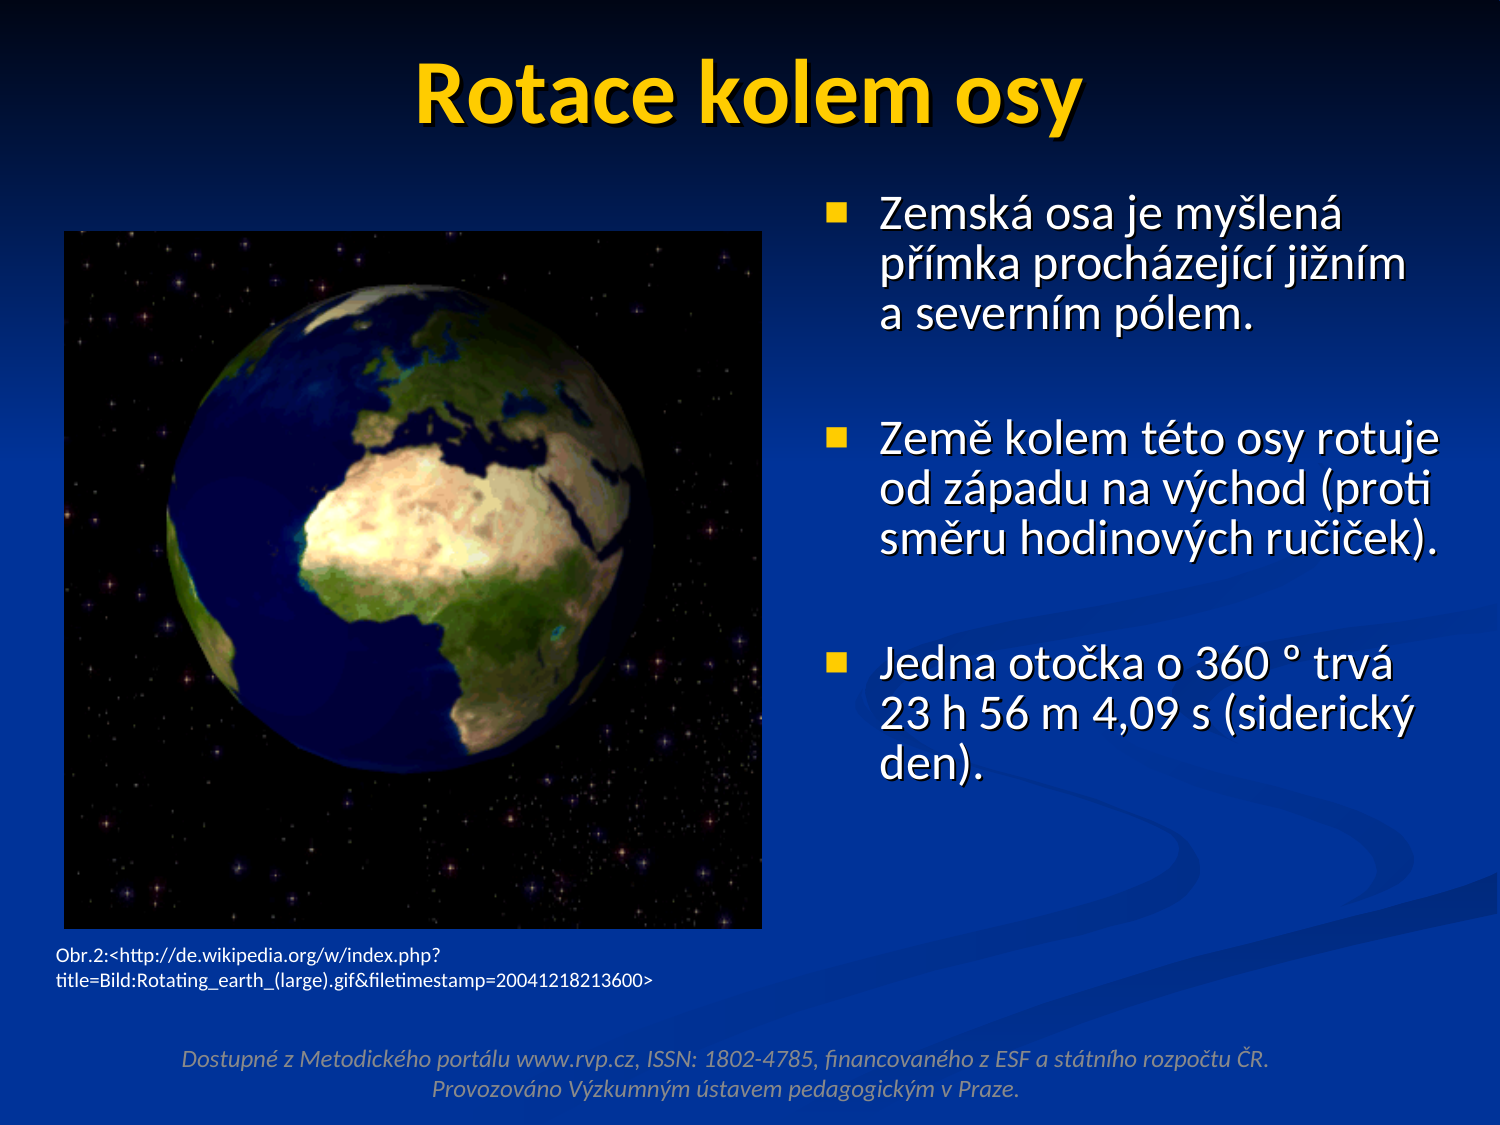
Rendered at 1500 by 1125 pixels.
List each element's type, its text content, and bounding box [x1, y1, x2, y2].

list Zemská osa je myšlená přímka procházející jižním a severním pólem. Země kolem této osy rotuje od západu na východ (proti směru hodinových ručiček). Jedna otočka o 360 º trvá 23 h 56 m 4,09 s (siderický den). [808, 184, 1483, 988]
text_box Obr.2:<http://de.wikipedia.org/w/index.php?title=Bild:Rotating_earth_(large).gif&filetimestamp=20041218213600> [41, 934, 786, 1000]
title Rotace kolem osy [75, 7, 1426, 195]
text_box Dostupné z Metodického portálu www.rvp.cz, ISSN: 1802-4785, financovaného z ESF a státního rozpočtu ČR. Provozováno Výzkumným ústavem pedagogickým v Praze. [105, 1042, 1348, 1103]
picture [64, 231, 762, 929]
